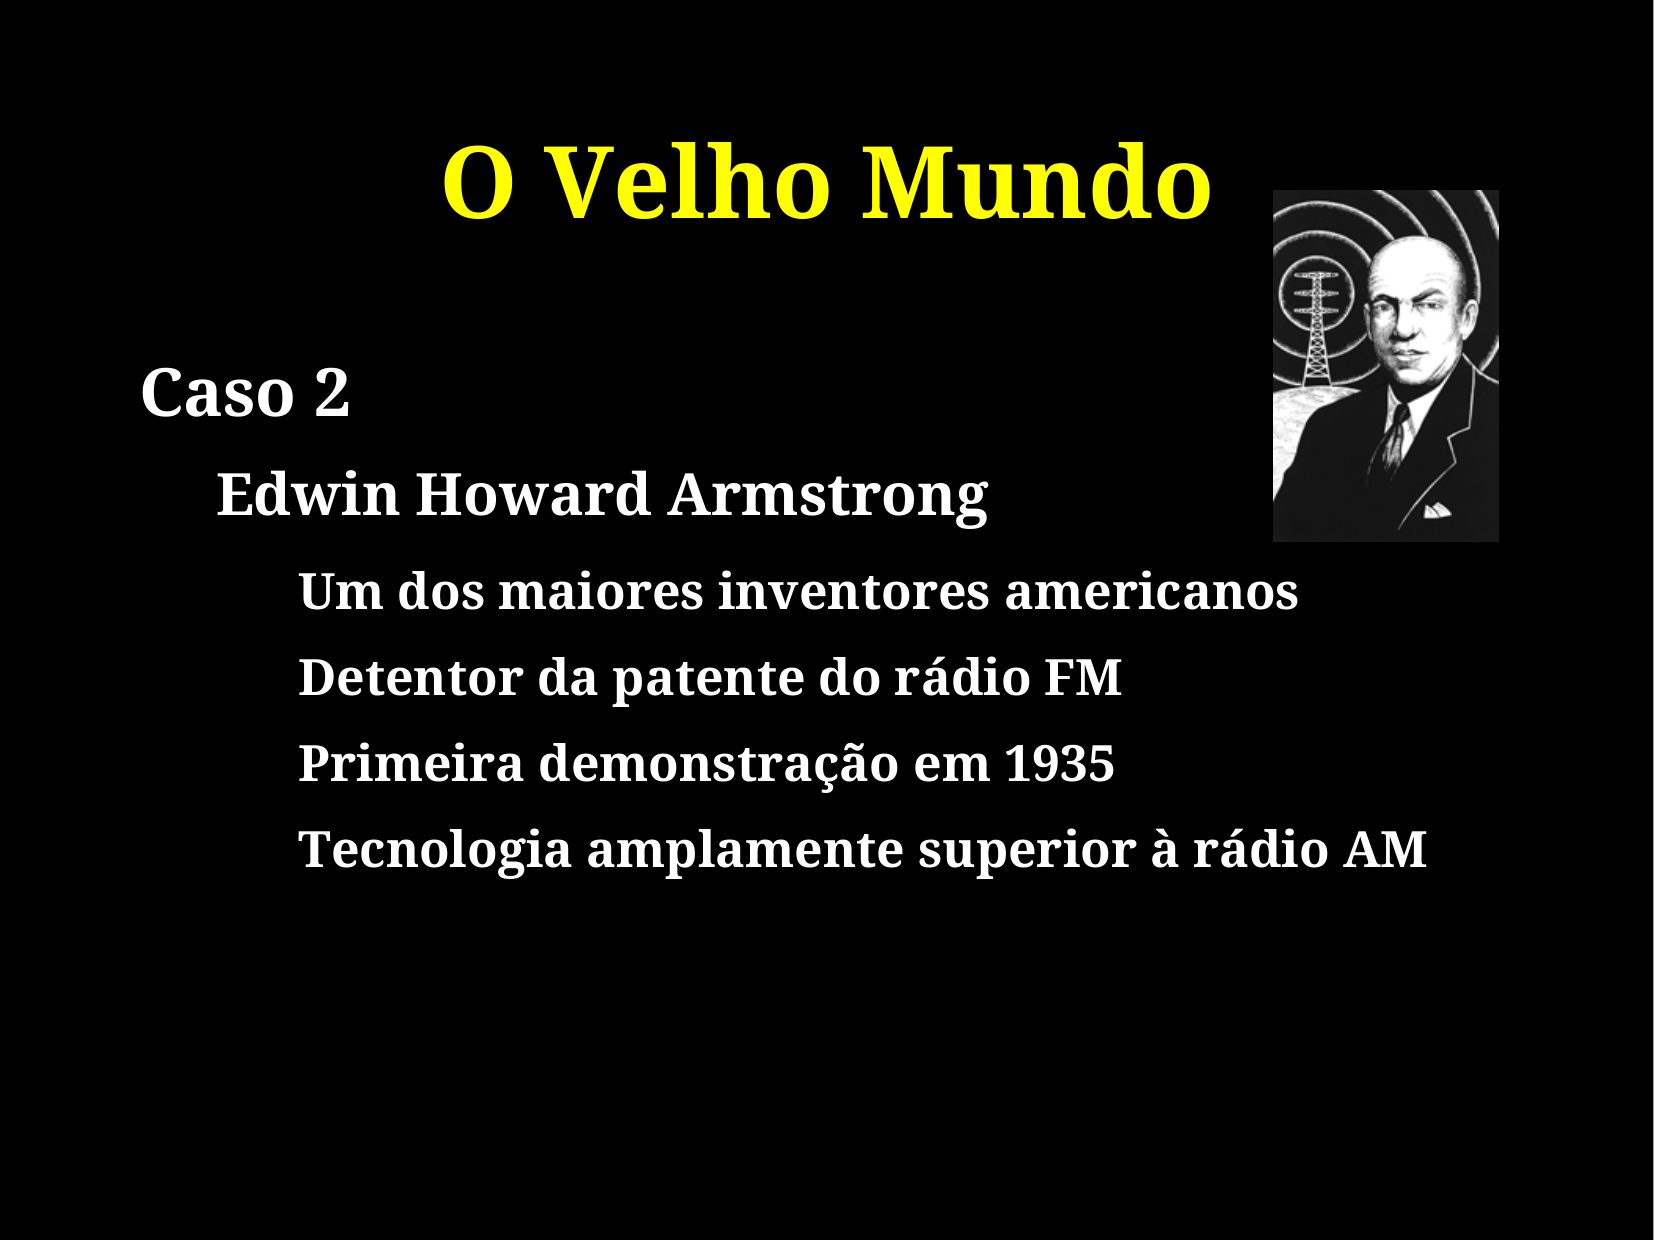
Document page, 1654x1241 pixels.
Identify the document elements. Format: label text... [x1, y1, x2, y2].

picture [1273, 190, 1499, 543]
list Caso 2 Edwin Howard Armstrong Um dos maiores inventores americanos Detentor da patente do rádio FM Primeira demonstração em 1935 Tecnologia amplamente superior à rádio AM [121, 344, 1534, 1127]
title O Velho Mundo [121, 75, 1534, 283]
